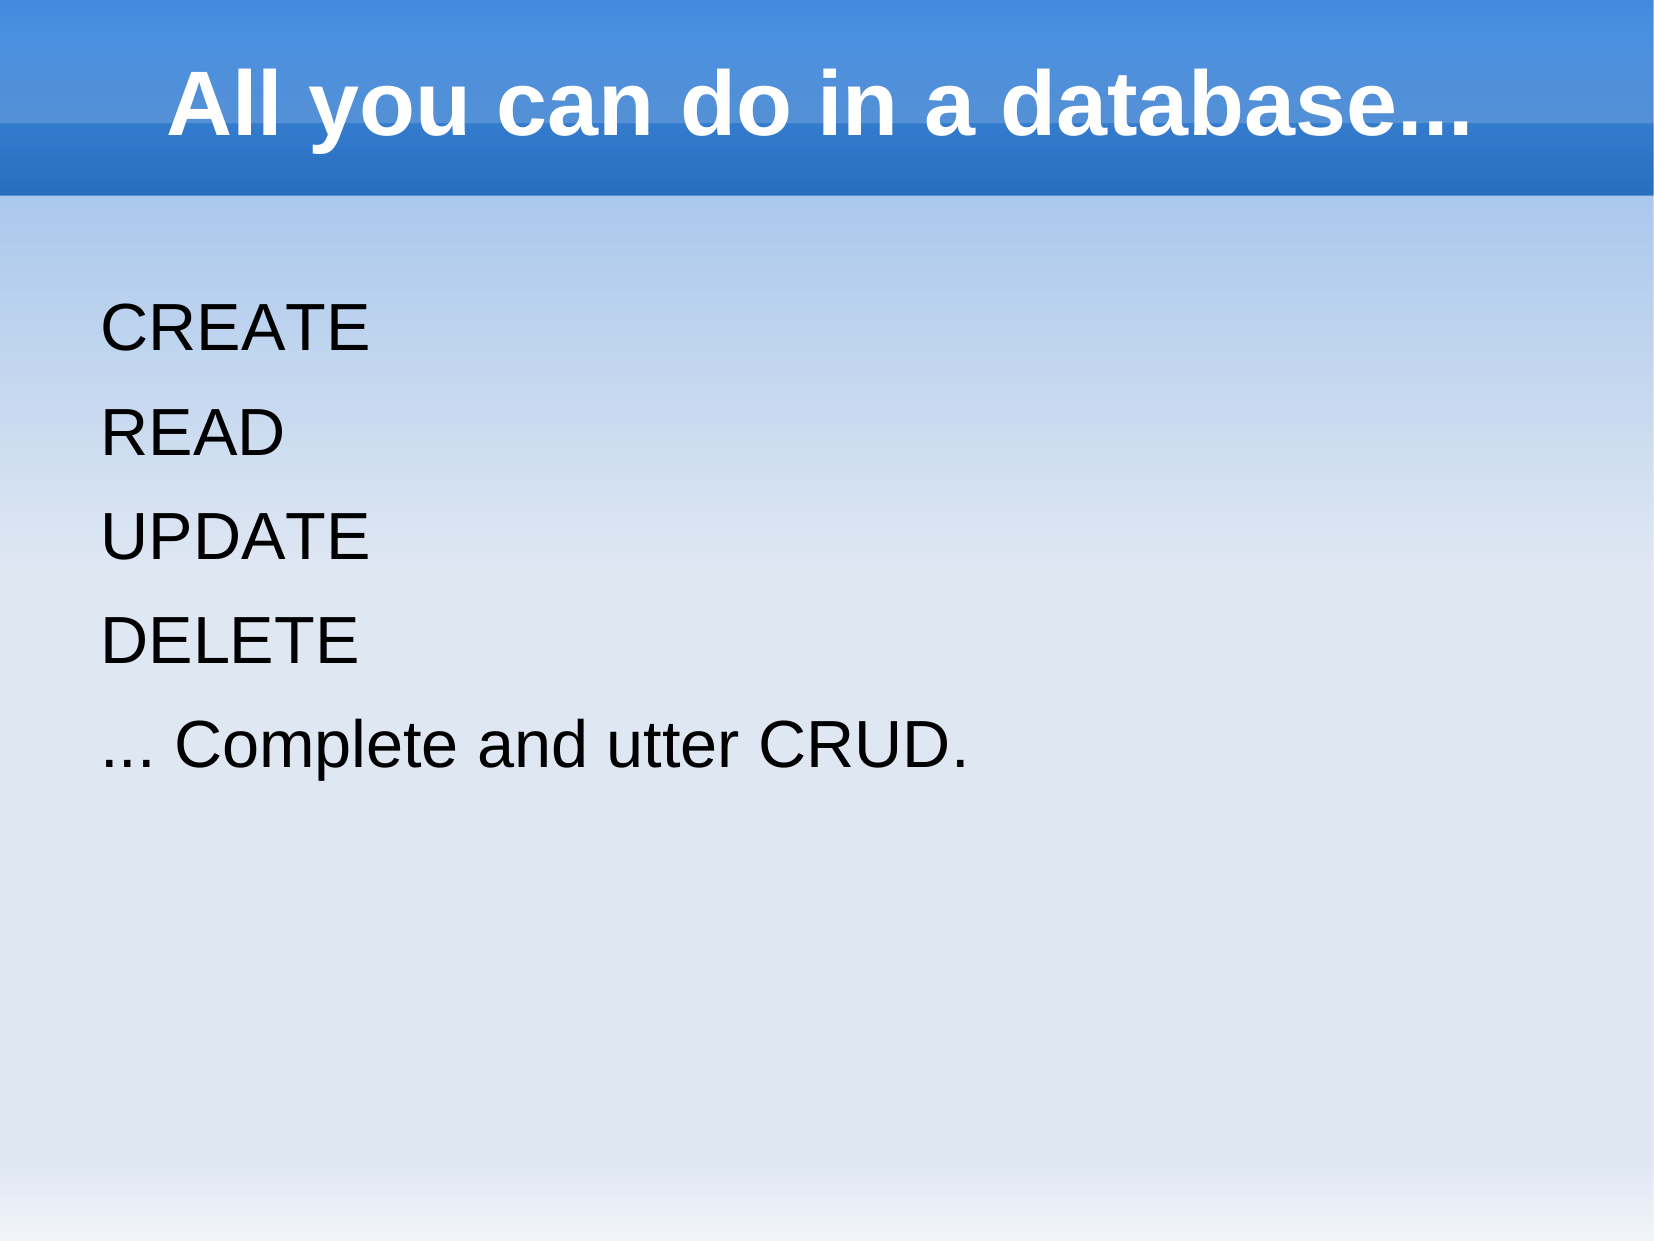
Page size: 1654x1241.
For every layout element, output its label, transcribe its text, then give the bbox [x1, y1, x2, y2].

picture [0, 0, 1654, 1241]
list CREATE READ UPDATE DELETE ... Complete and utter CRUD. [82, 290, 1571, 1094]
title All you can do in a database... [76, 7, 1565, 200]
